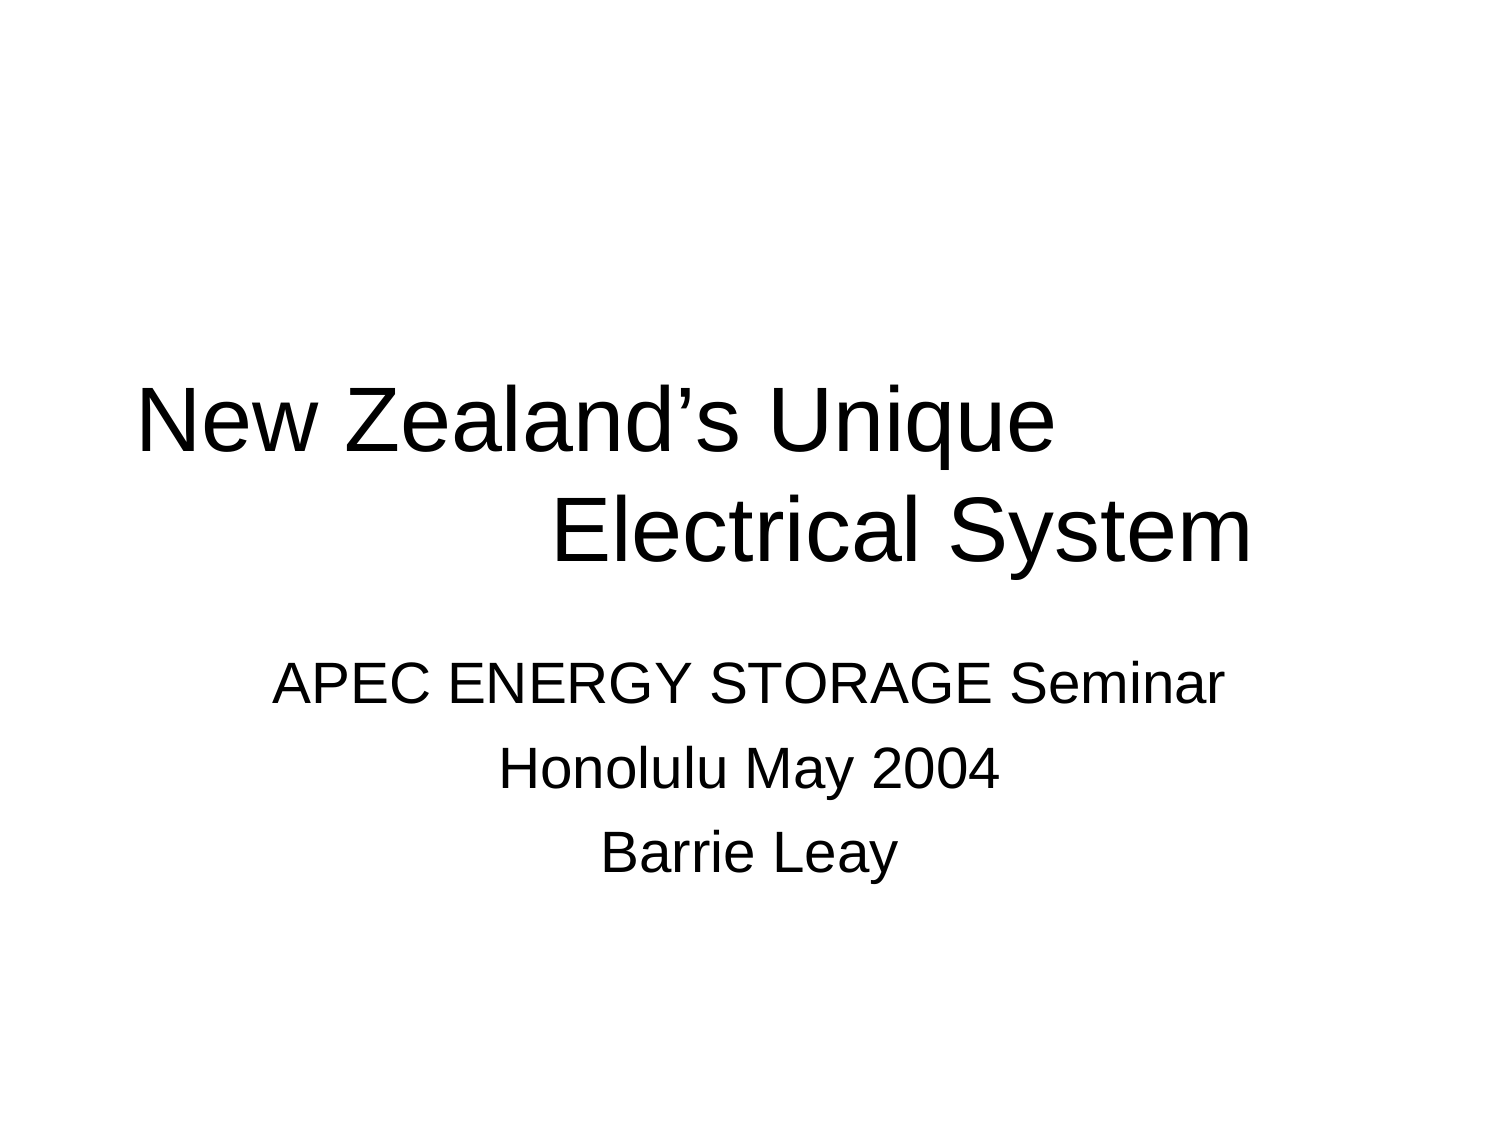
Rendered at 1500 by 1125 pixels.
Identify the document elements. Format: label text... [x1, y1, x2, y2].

title New Zealand’s Unique Electrical System [112, 349, 1388, 591]
subtitle APEC ENERGY STORAGE Seminar Honolulu May 2004 Barrie Leay [225, 637, 1276, 925]
